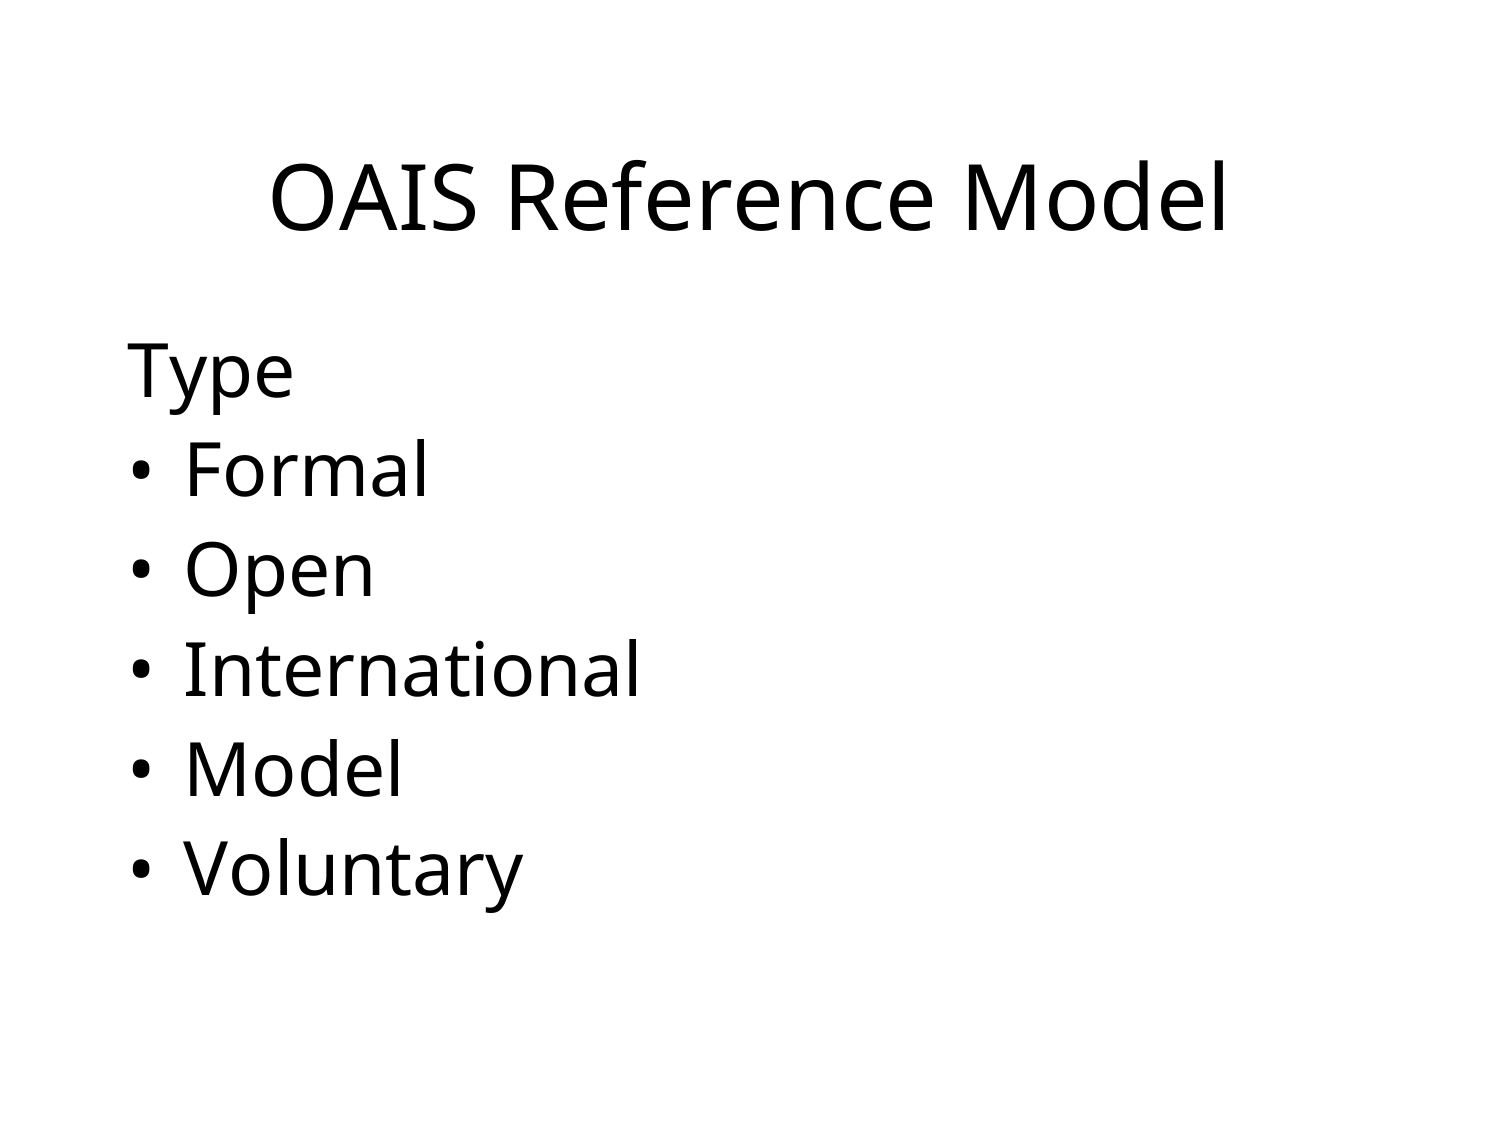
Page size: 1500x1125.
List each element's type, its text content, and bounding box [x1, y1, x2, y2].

list Type Formal Open International Model Voluntary [112, 324, 1388, 1033]
title OAIS Reference Model [112, 99, 1388, 288]
